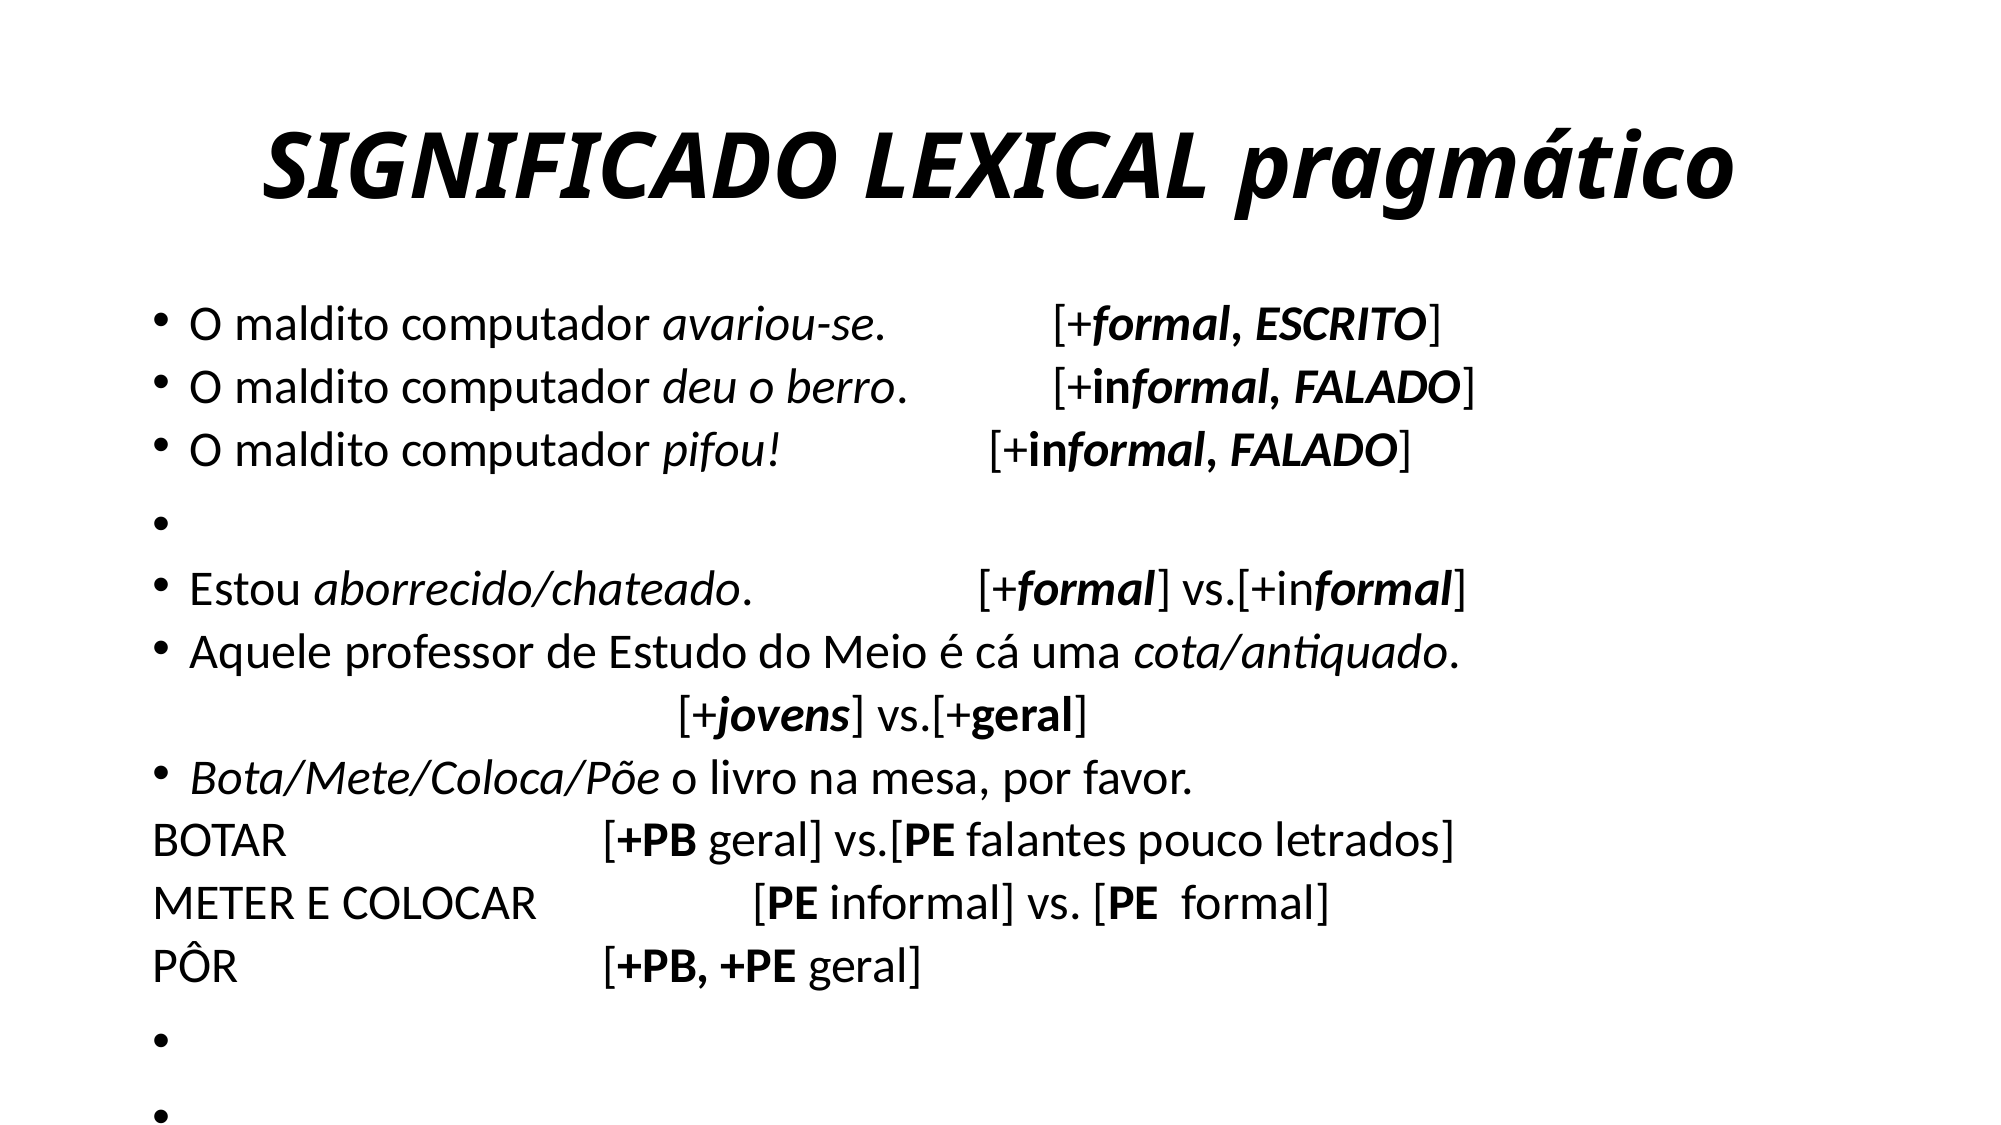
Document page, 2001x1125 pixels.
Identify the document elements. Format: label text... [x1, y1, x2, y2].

list O maldito computador avariou-se. [+formal, ESCRITO] O maldito computador deu o berro. [+informal, FALADO] O maldito computador pifou! [+informal, FALADO] Estou aborrecido/chateado. [+formal] vs.[+informal] Aquele professor de Estudo do Meio é cá uma cota/antiquado. [+jovens] vs.[+geral] Bota/Mete/Coloca/Põe o livro na mesa, por favor. BOTAR [+PB geral] vs.[PE falantes pouco letrados] METER E COLOCAR [PE informal] vs. [PE formal] PÔR [+PB, +PE geral] [137, 299, 1863, 1014]
title SIGNIFICADO LEXICAL pragmático [137, 59, 1863, 278]
